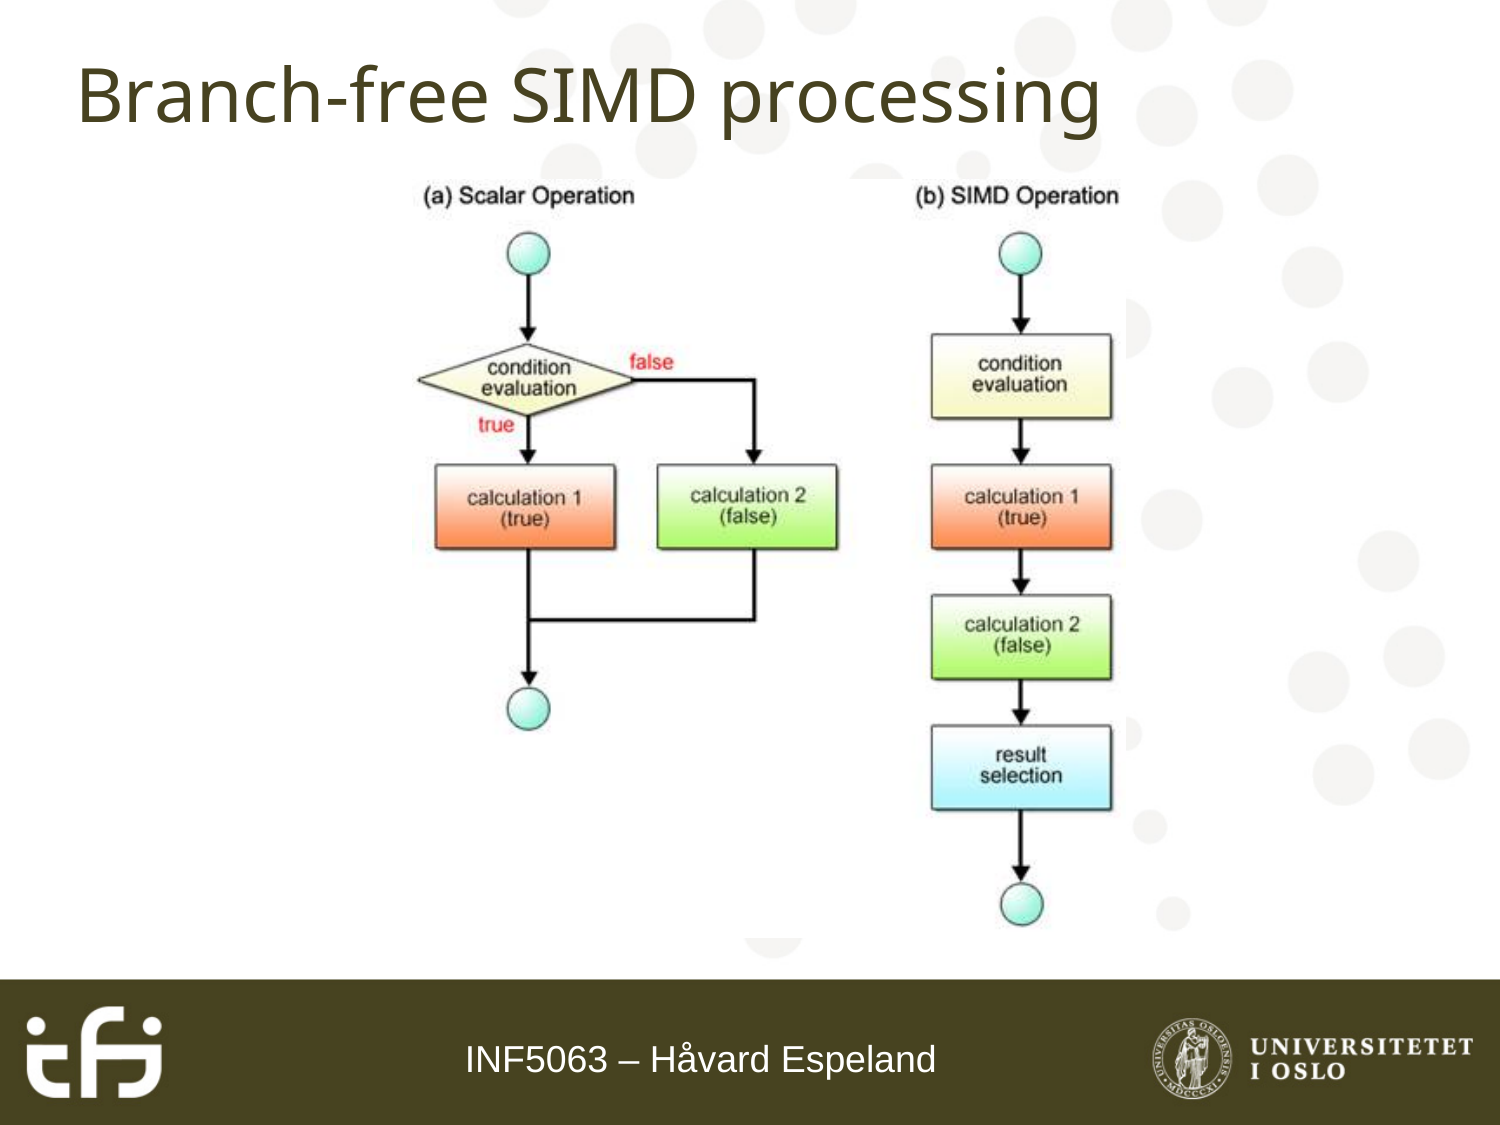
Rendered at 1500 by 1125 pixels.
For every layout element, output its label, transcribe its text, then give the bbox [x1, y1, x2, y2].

title Branch-free SIMD processing [75, 40, 1426, 146]
picture [0, 0, 1500, 1125]
